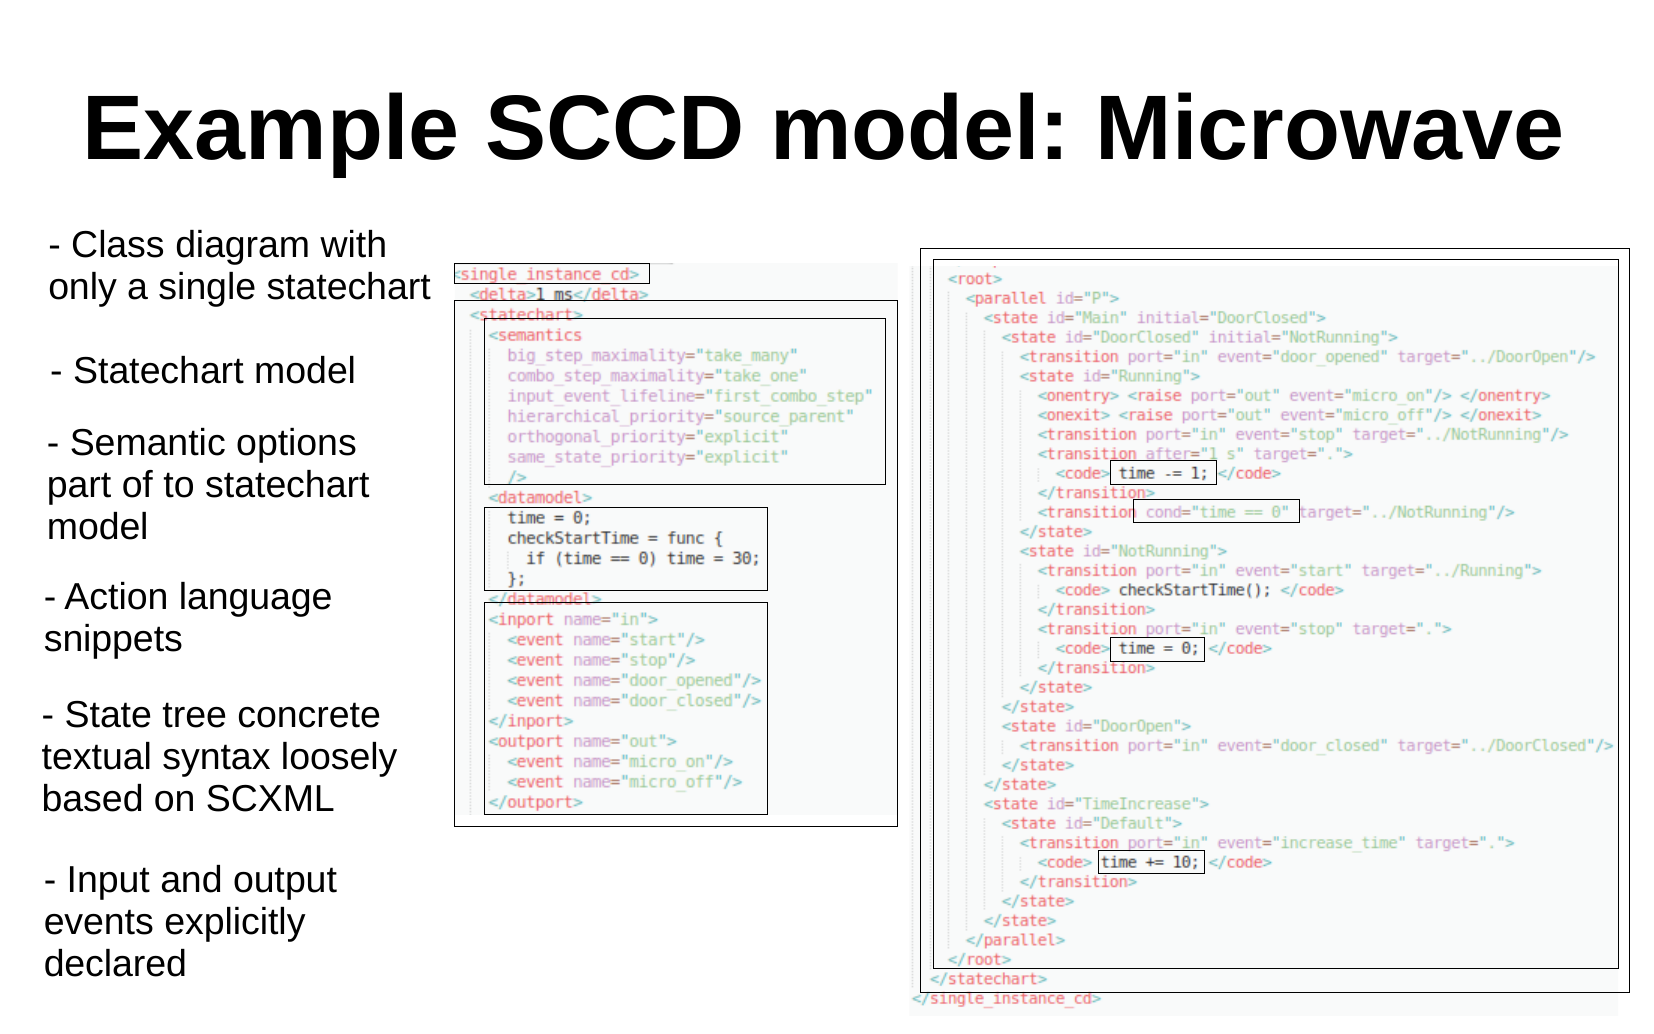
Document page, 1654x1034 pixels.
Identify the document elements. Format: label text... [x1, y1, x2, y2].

text_box - State tree concrete textual syntax loosely based on SCXML [26, 685, 438, 827]
text_box - Action language snippets [28, 567, 440, 667]
text_box - Input and output events explicitly declared [28, 851, 440, 993]
picture [455, 263, 898, 300]
picture [934, 266, 1618, 968]
picture [485, 603, 767, 814]
picture [909, 266, 1619, 1016]
text_box - Semantic options part of to statechart model [32, 414, 440, 567]
picture [455, 264, 649, 283]
title Example SCCD model: Microwave [82, 41, 1571, 214]
picture [455, 301, 897, 815]
picture [921, 266, 1619, 992]
text_box - Statechart model [35, 342, 457, 400]
text_box - Class diagram with only a single statechart [33, 215, 455, 319]
